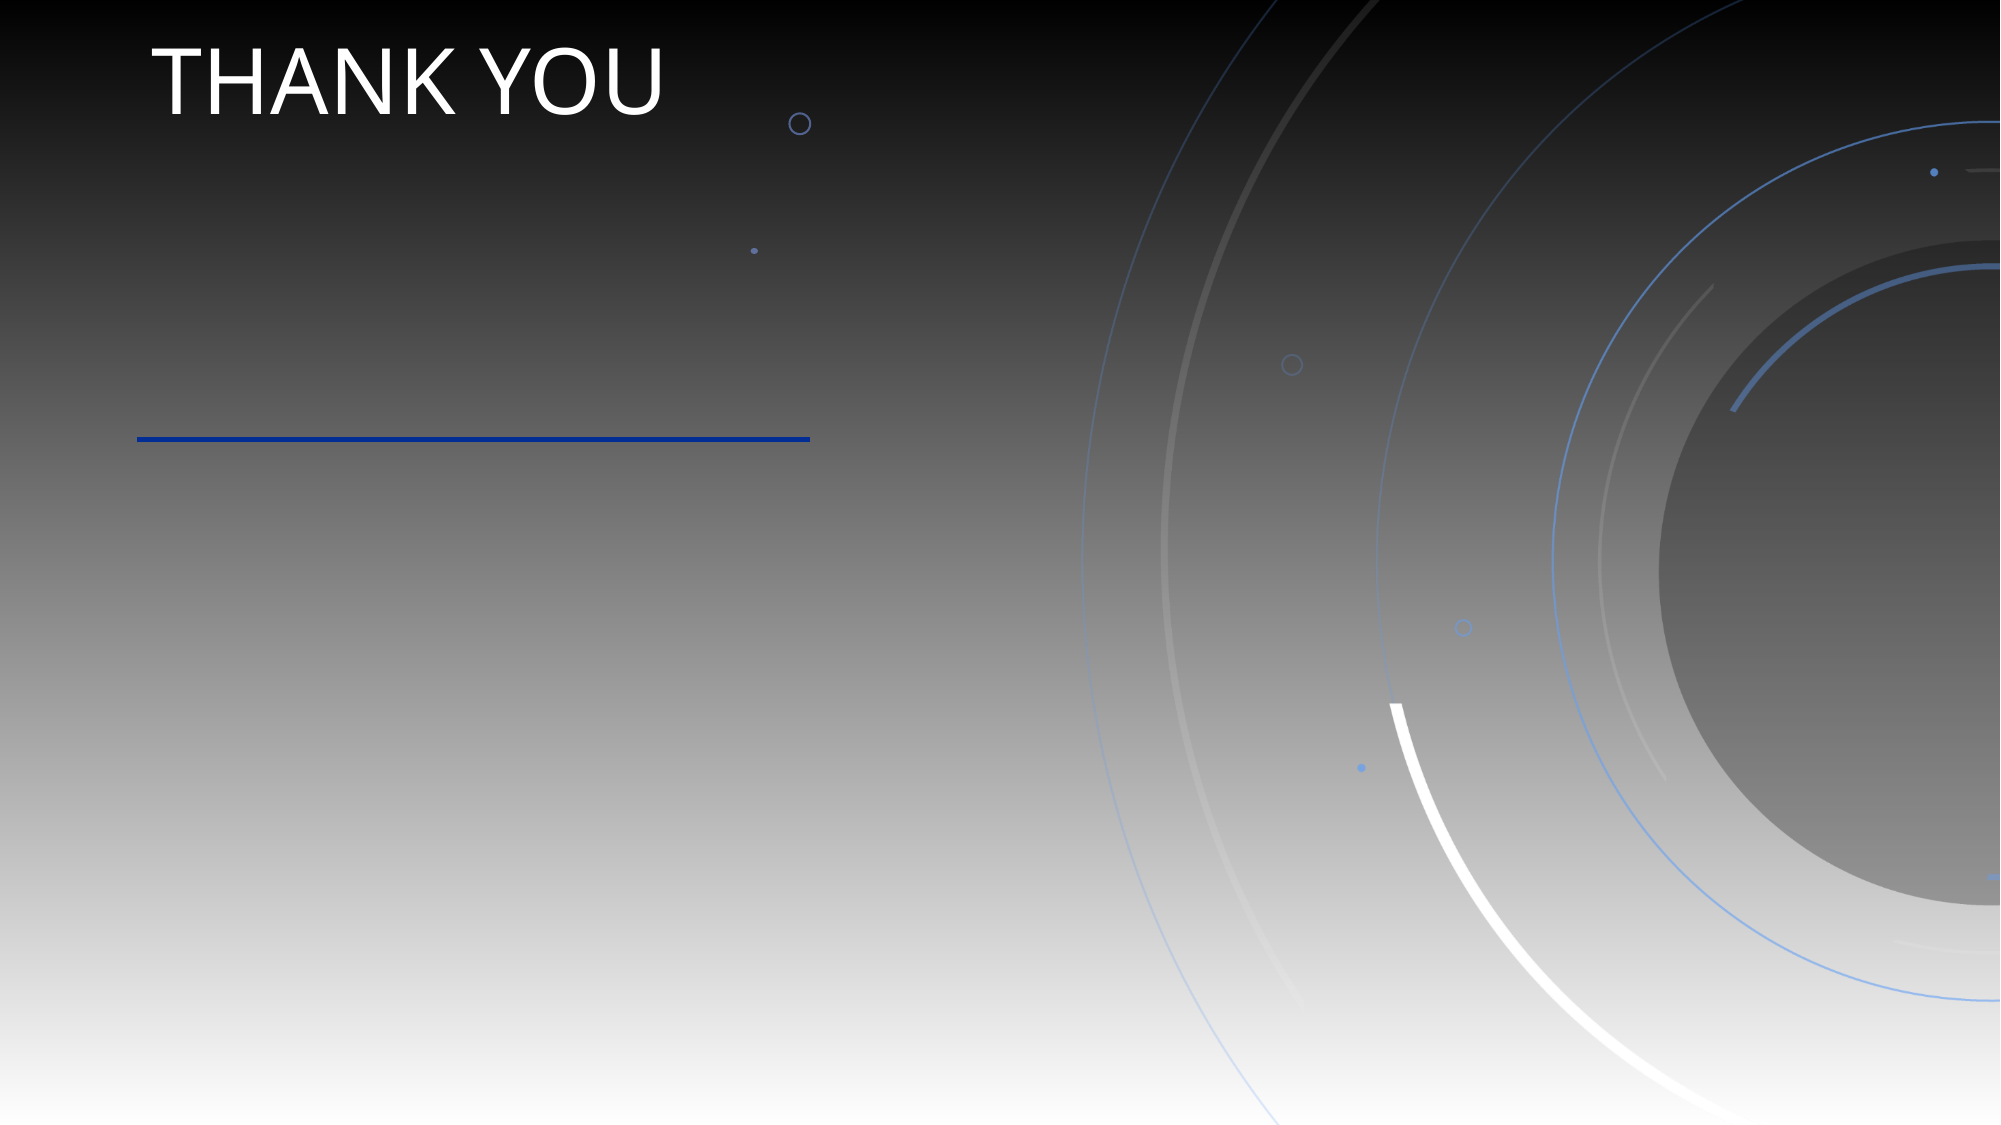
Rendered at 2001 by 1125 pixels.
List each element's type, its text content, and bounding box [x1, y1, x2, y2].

title THANK YOU [137, 28, 861, 390]
picture [1073, 0, 2000, 1125]
